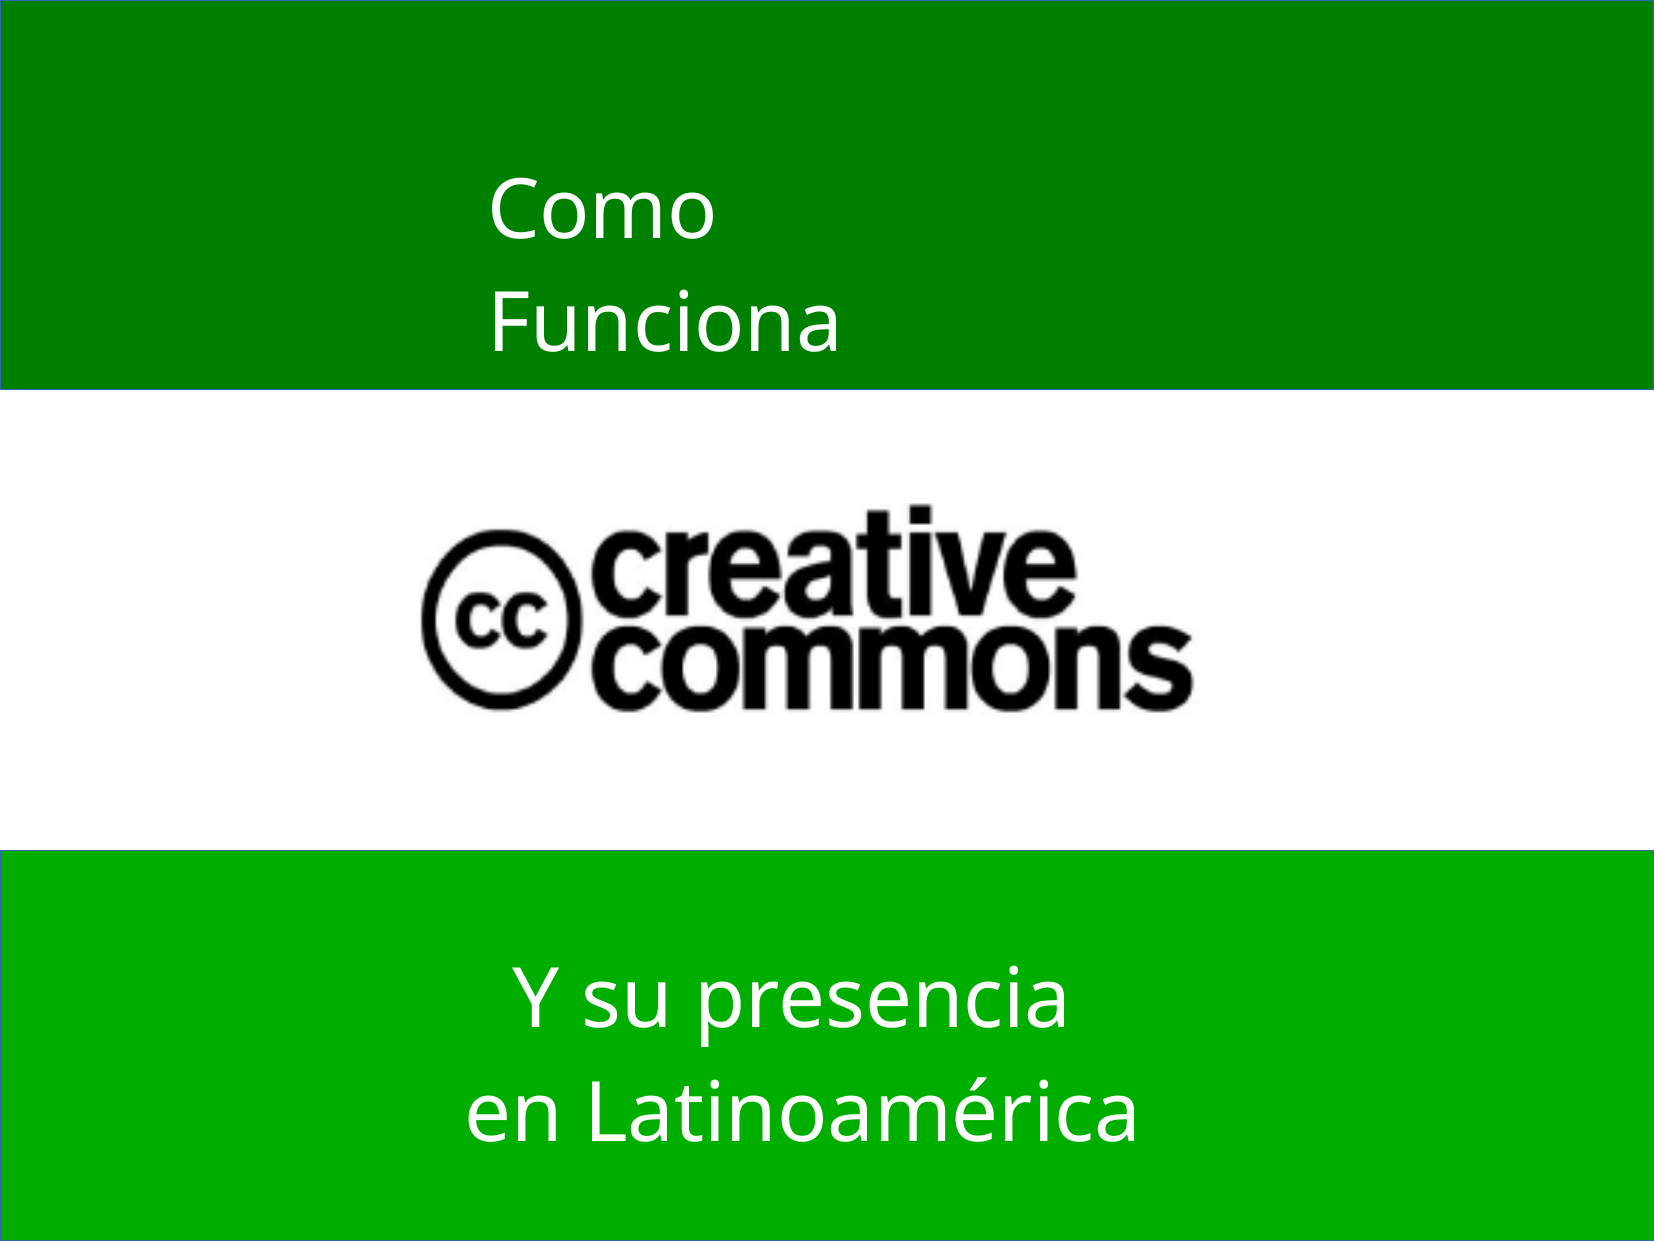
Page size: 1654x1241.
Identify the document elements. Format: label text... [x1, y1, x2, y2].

text_box Y su presencia en Latinoamérica [342, 931, 1264, 1141]
picture [377, 448, 1226, 804]
text_box [0, 0, 1654, 390]
text_box [0, 850, 1654, 1241]
text_box Como Funciona [472, 141, 1099, 351]
